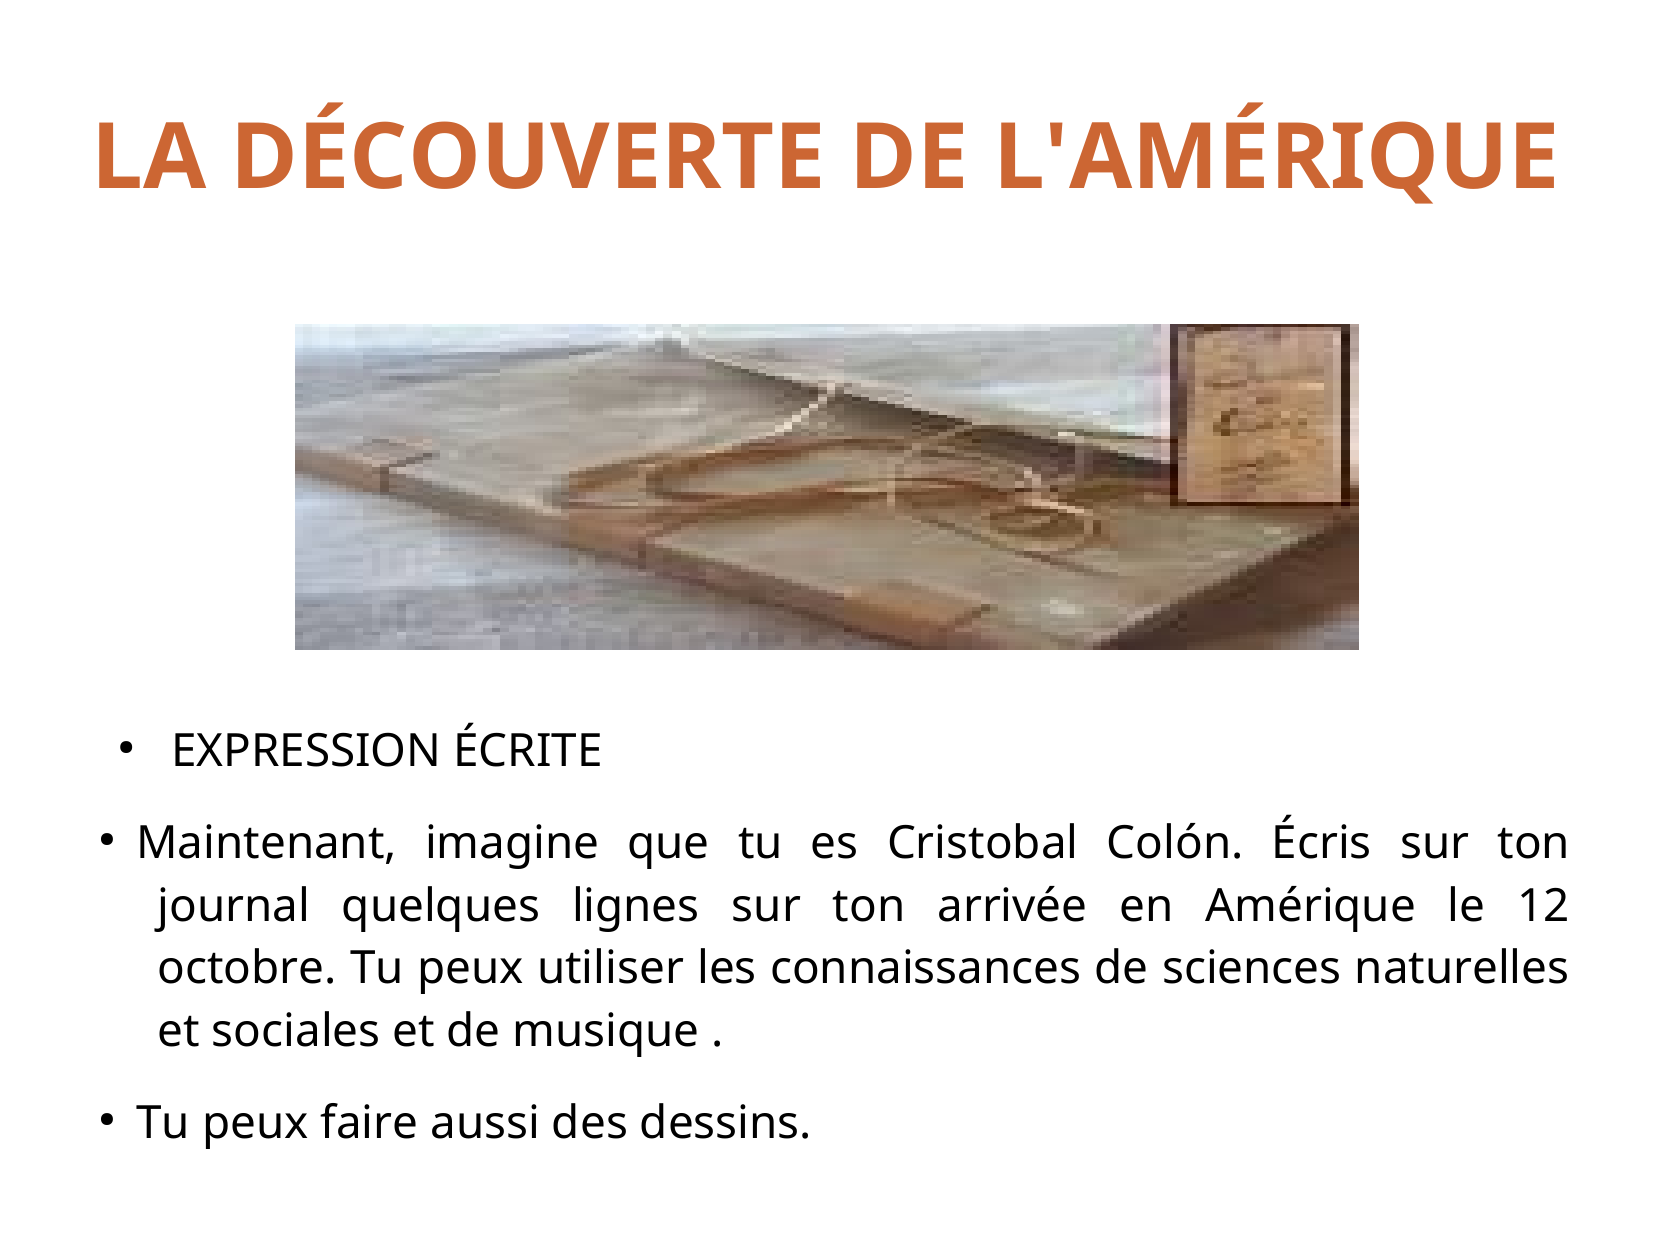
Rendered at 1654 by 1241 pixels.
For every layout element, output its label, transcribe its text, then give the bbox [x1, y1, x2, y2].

title LA DÉCOUVERTE DE L'AMÉRIQUE [82, 41, 1571, 265]
picture [295, 324, 1359, 650]
list EXPRESSION ÉCRITE Maintenant, imagine que tu es Cristobal Colón. Écris sur ton journal quelques lignes sur ton arrivée en Amérique le 12 octobre. Tu peux utiliser les connaissances de sciences naturelles et sociales et de musique . Tu peux faire aussi des dessins. [82, 717, 1571, 1109]
